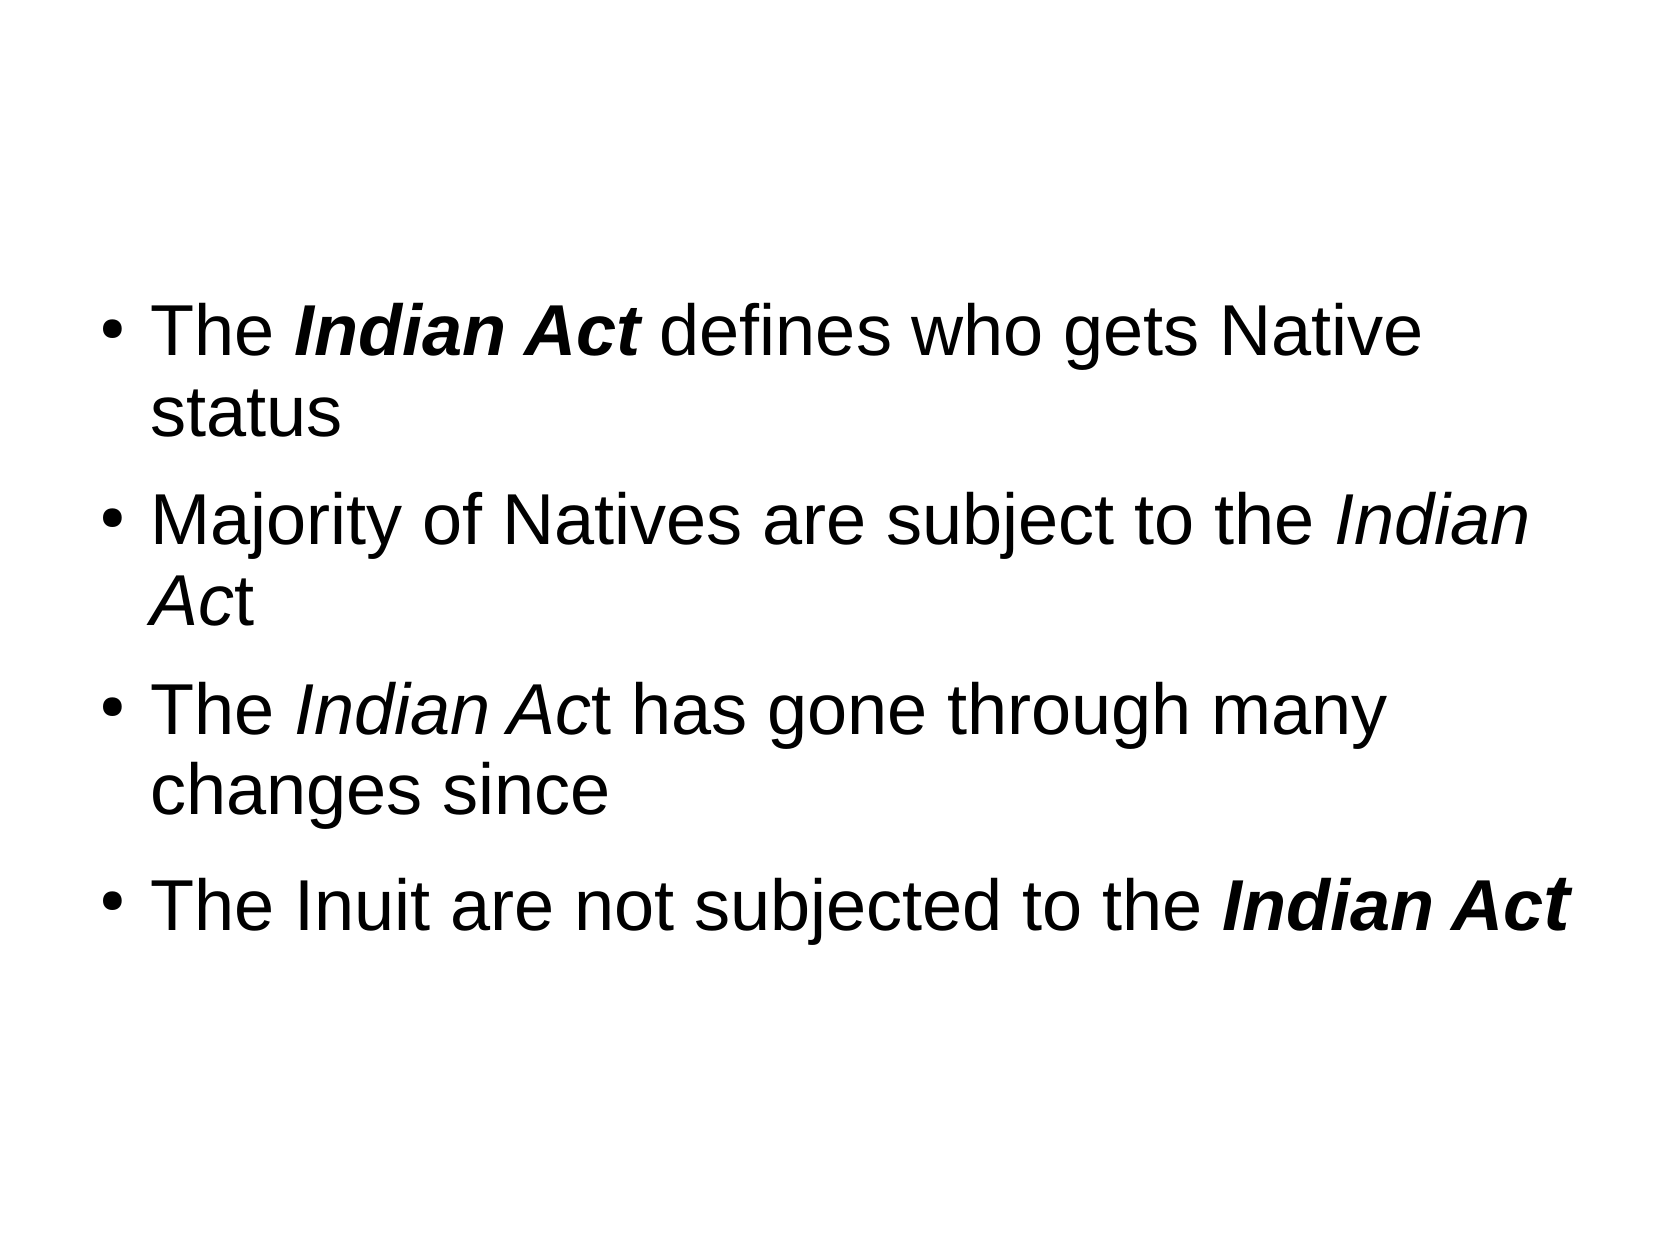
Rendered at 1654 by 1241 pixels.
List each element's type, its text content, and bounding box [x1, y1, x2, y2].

list The Indian Act defines who gets Native status Majority of Natives are subject to the Indian Act The Indian Act has gone through many changes since The Inuit are not subjected to the Indian Act [82, 290, 1571, 1010]
